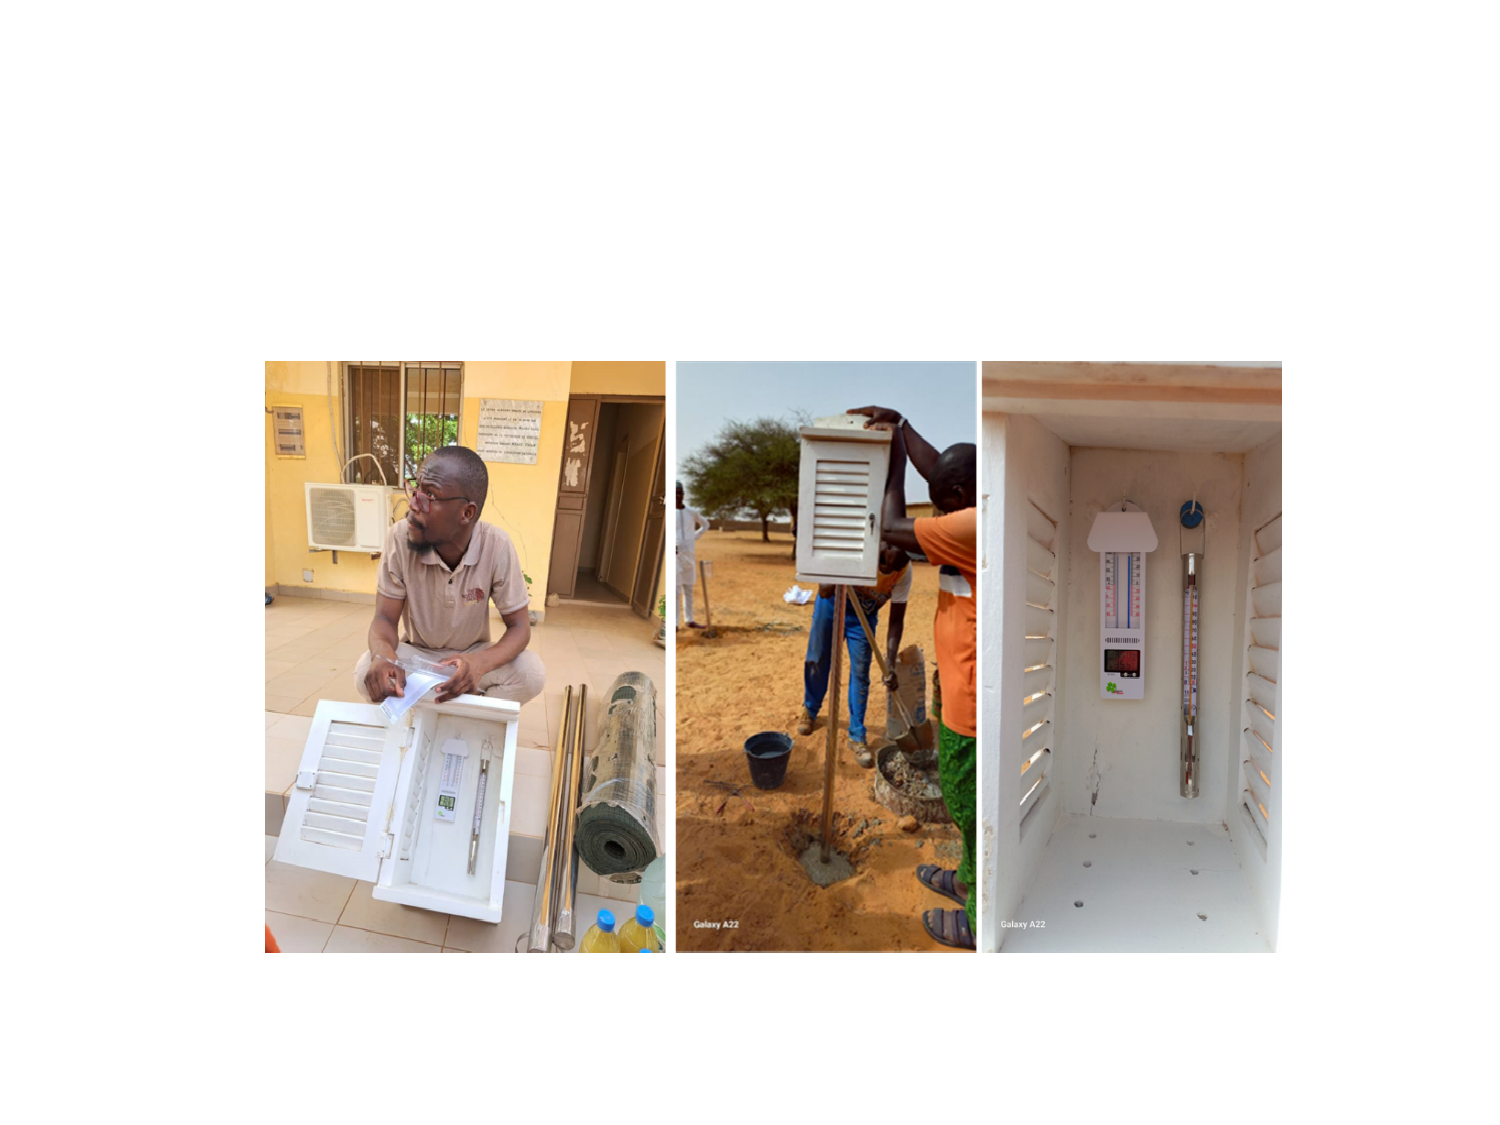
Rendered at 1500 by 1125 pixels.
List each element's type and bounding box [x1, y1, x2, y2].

picture [265, 361, 1282, 953]
